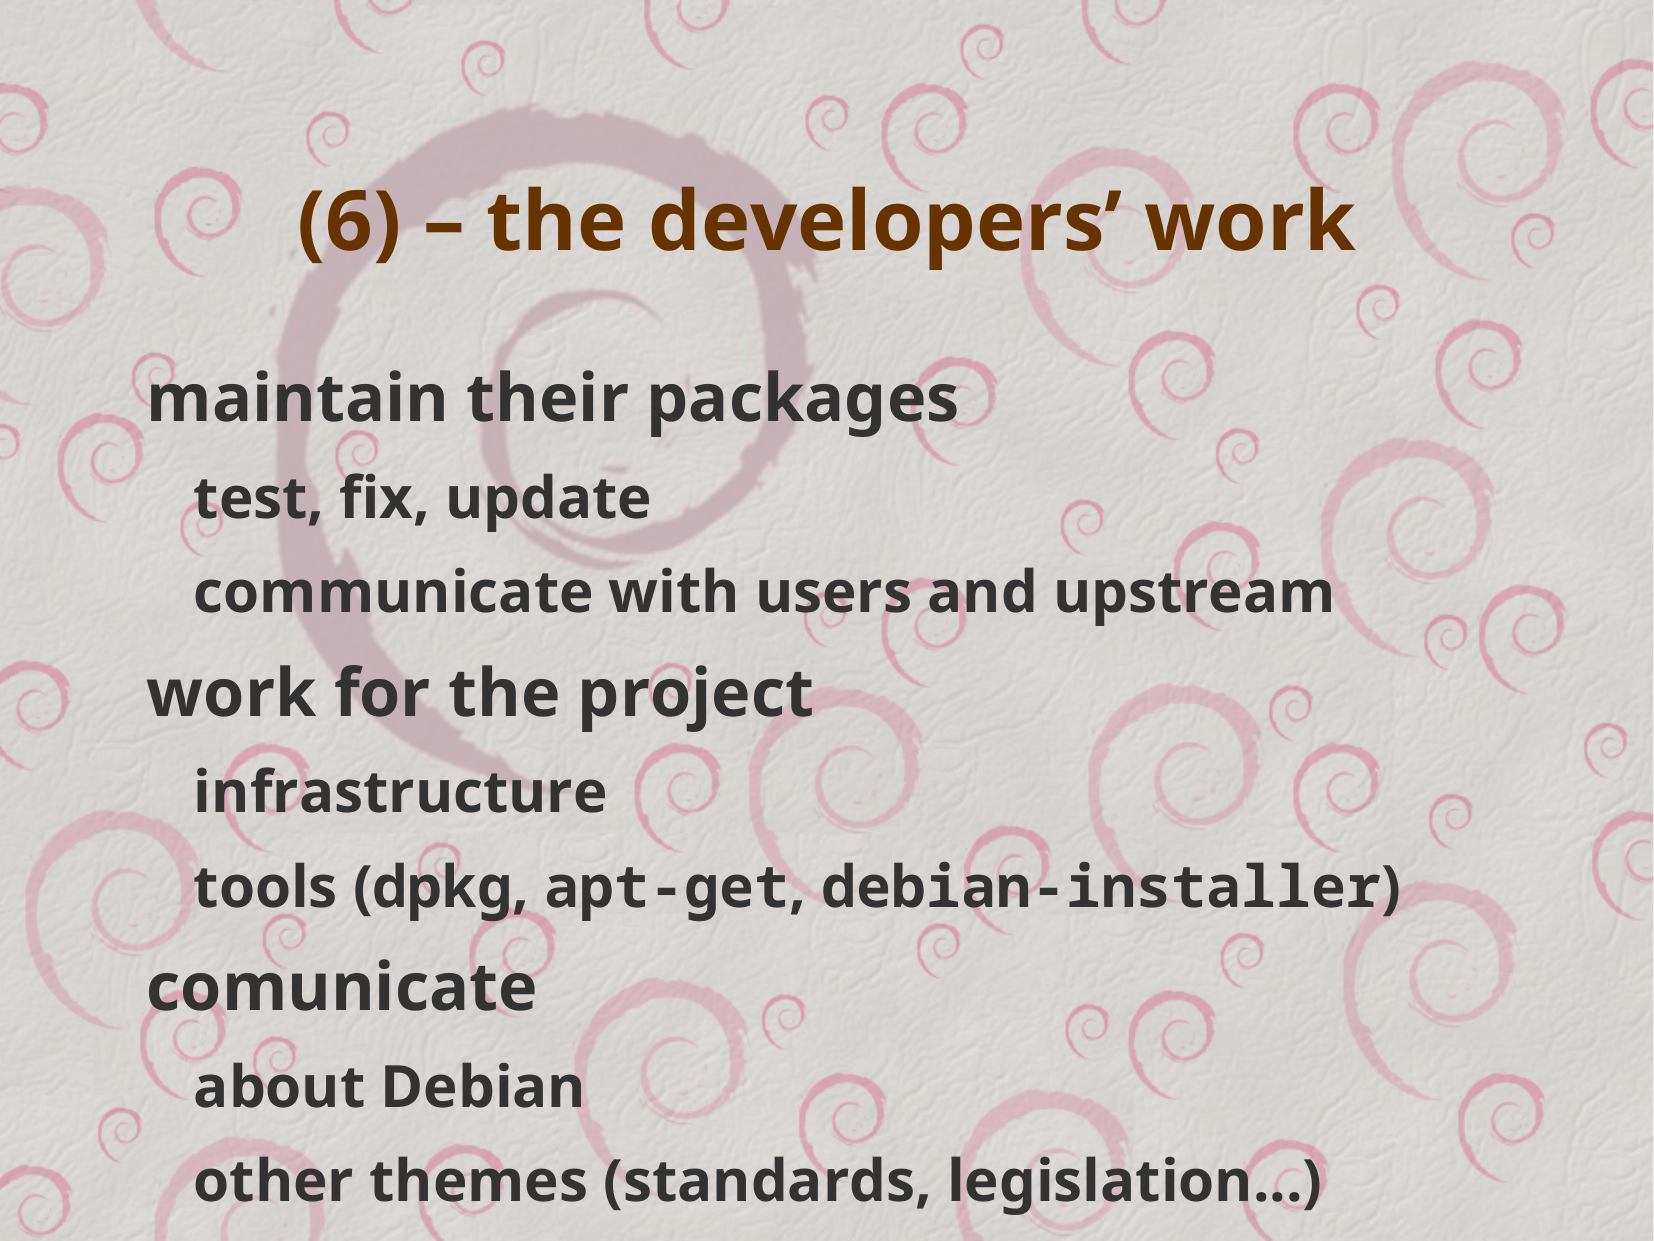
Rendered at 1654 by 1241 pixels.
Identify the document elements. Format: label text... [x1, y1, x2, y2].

title (6) – the developers’ work [121, 114, 1534, 322]
picture [0, 0, 1654, 1241]
list maintain their packages test, fix, update communicate with users and upstream work for the project infrastructure tools (dpkg, apt-get, debian-installer) comunicate about Debian other themes (standards, legislation...) [134, 350, 1516, 1133]
